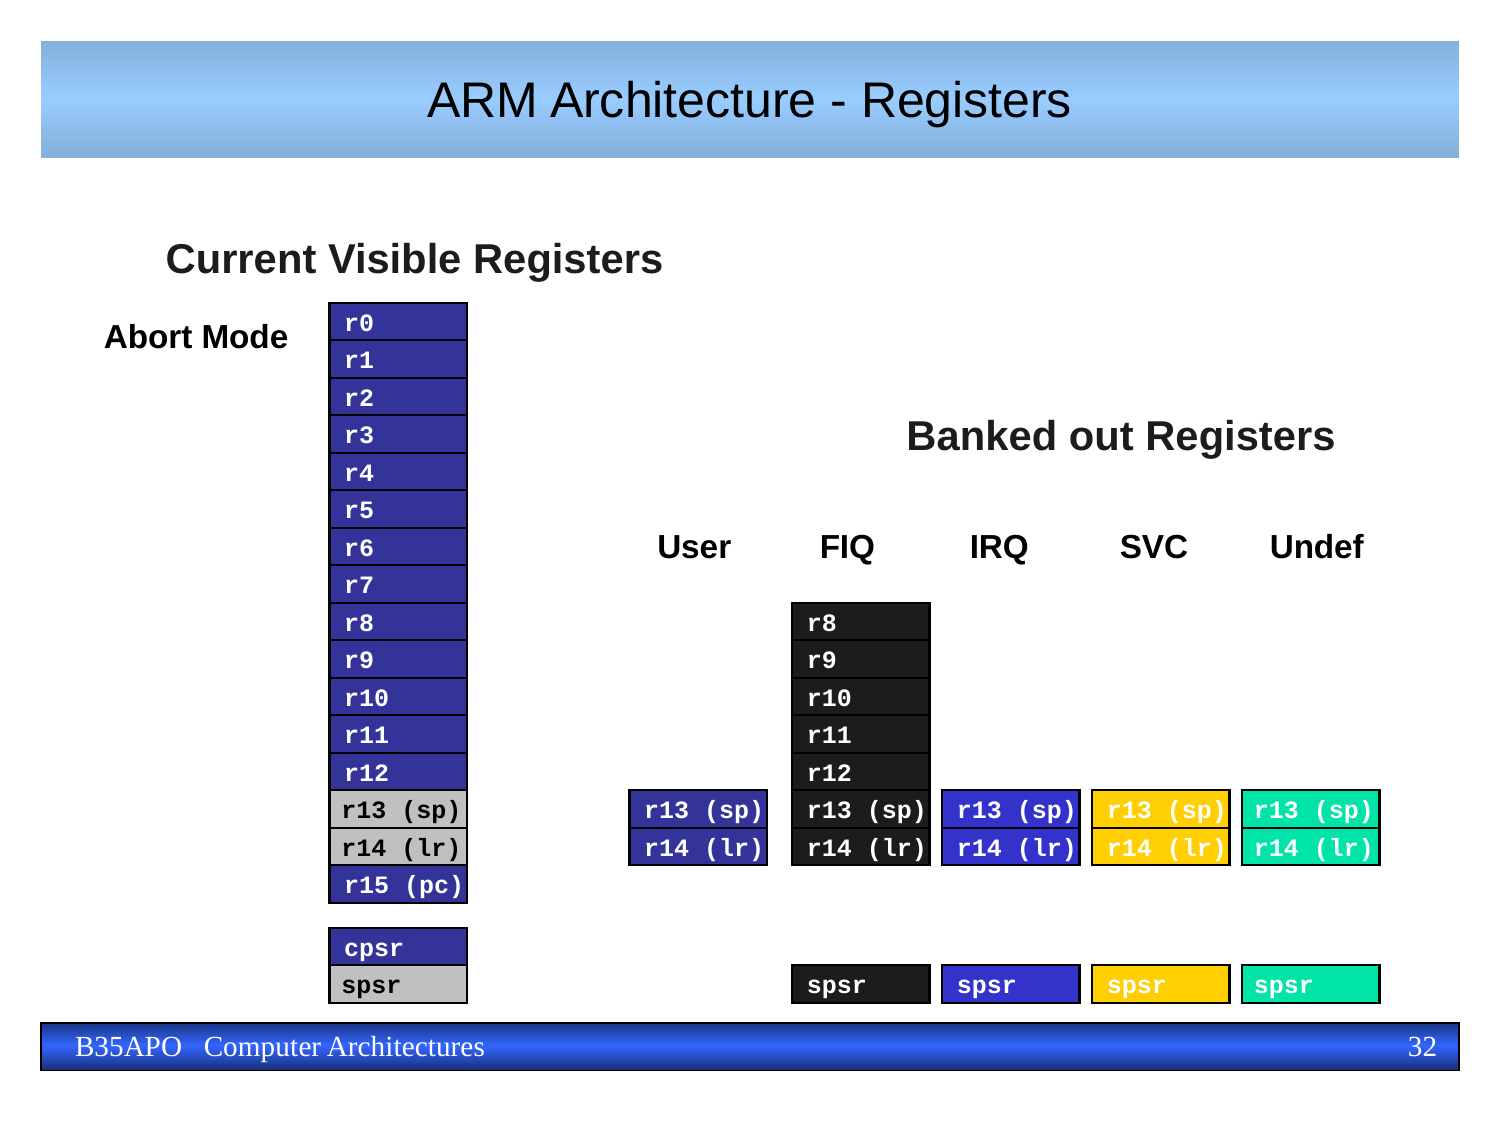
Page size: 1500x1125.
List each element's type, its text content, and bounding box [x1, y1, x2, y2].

title ARM Architecture - Registers [41, 41, 1459, 158]
chart [49, 179, 1452, 1010]
